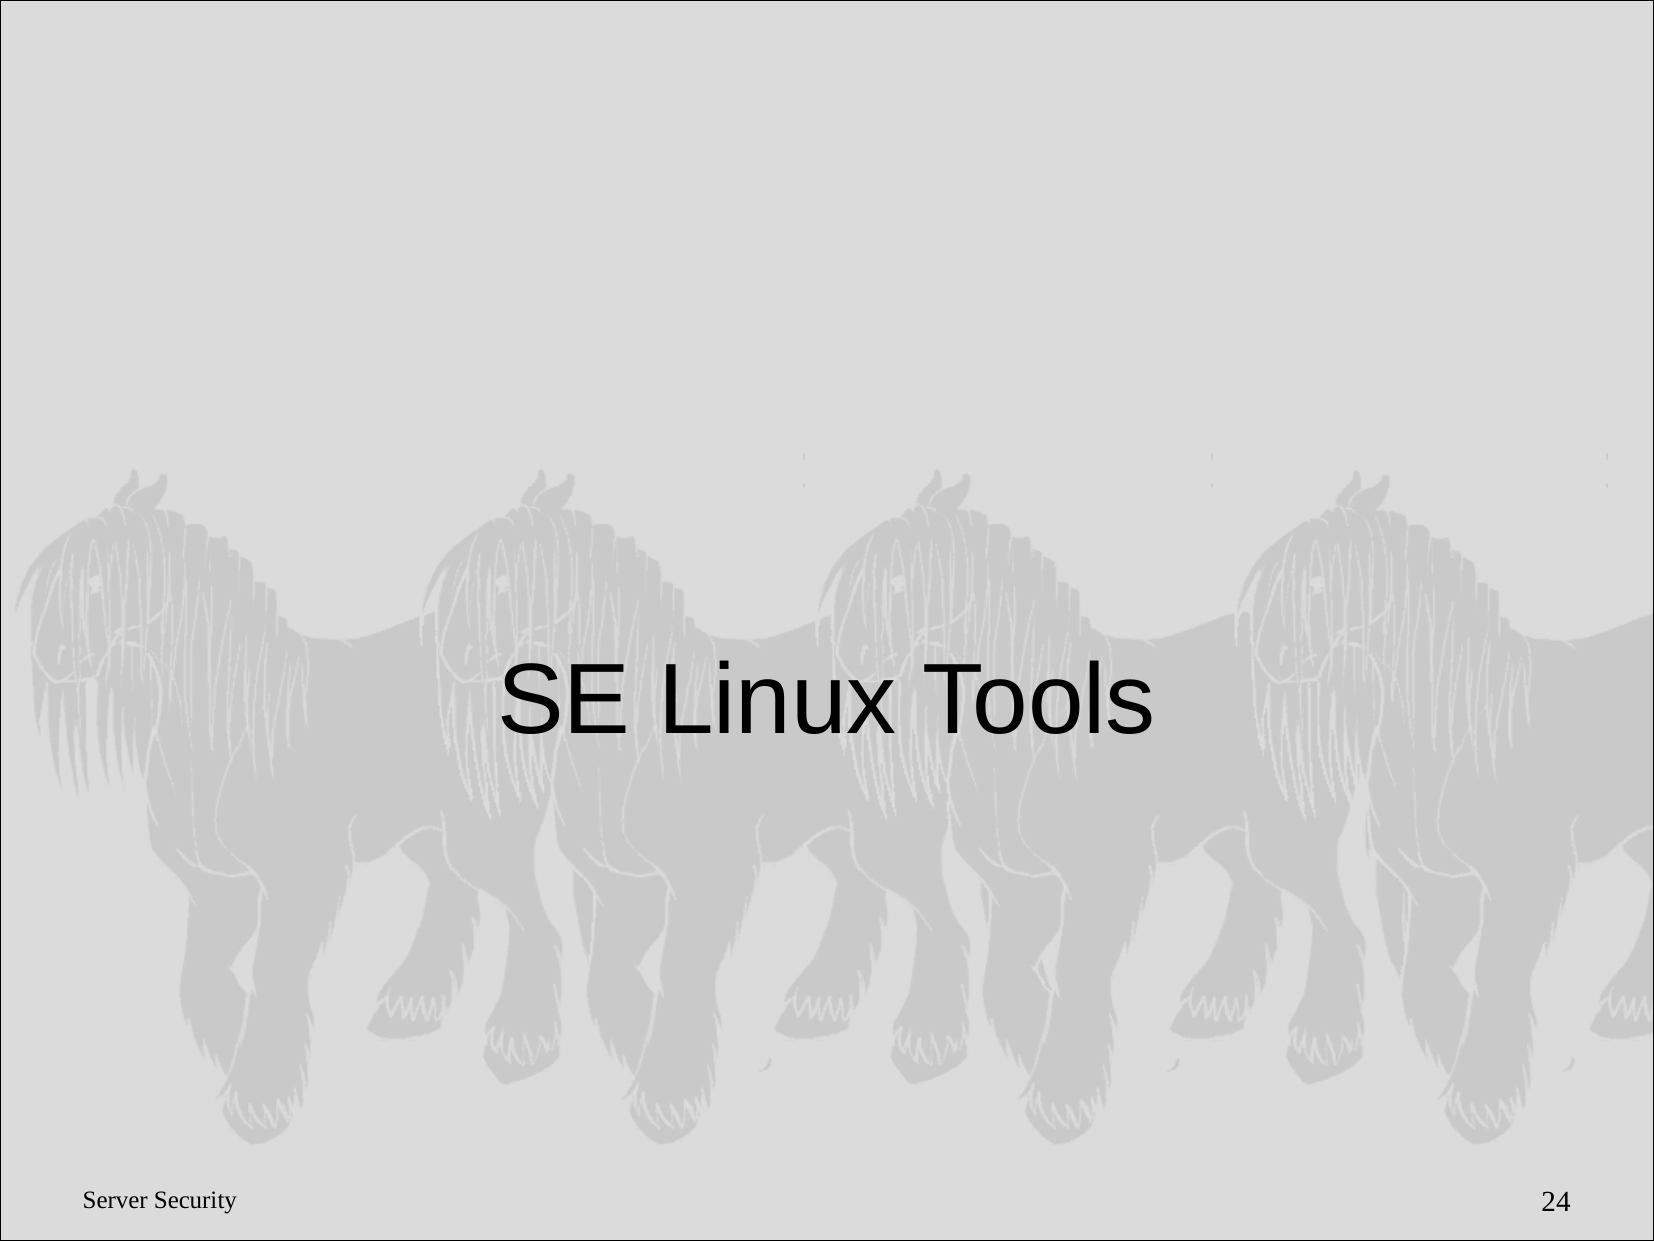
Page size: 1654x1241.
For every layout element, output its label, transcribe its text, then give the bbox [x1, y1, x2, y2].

subtitle SE Linux Tools [82, 297, 1571, 1102]
